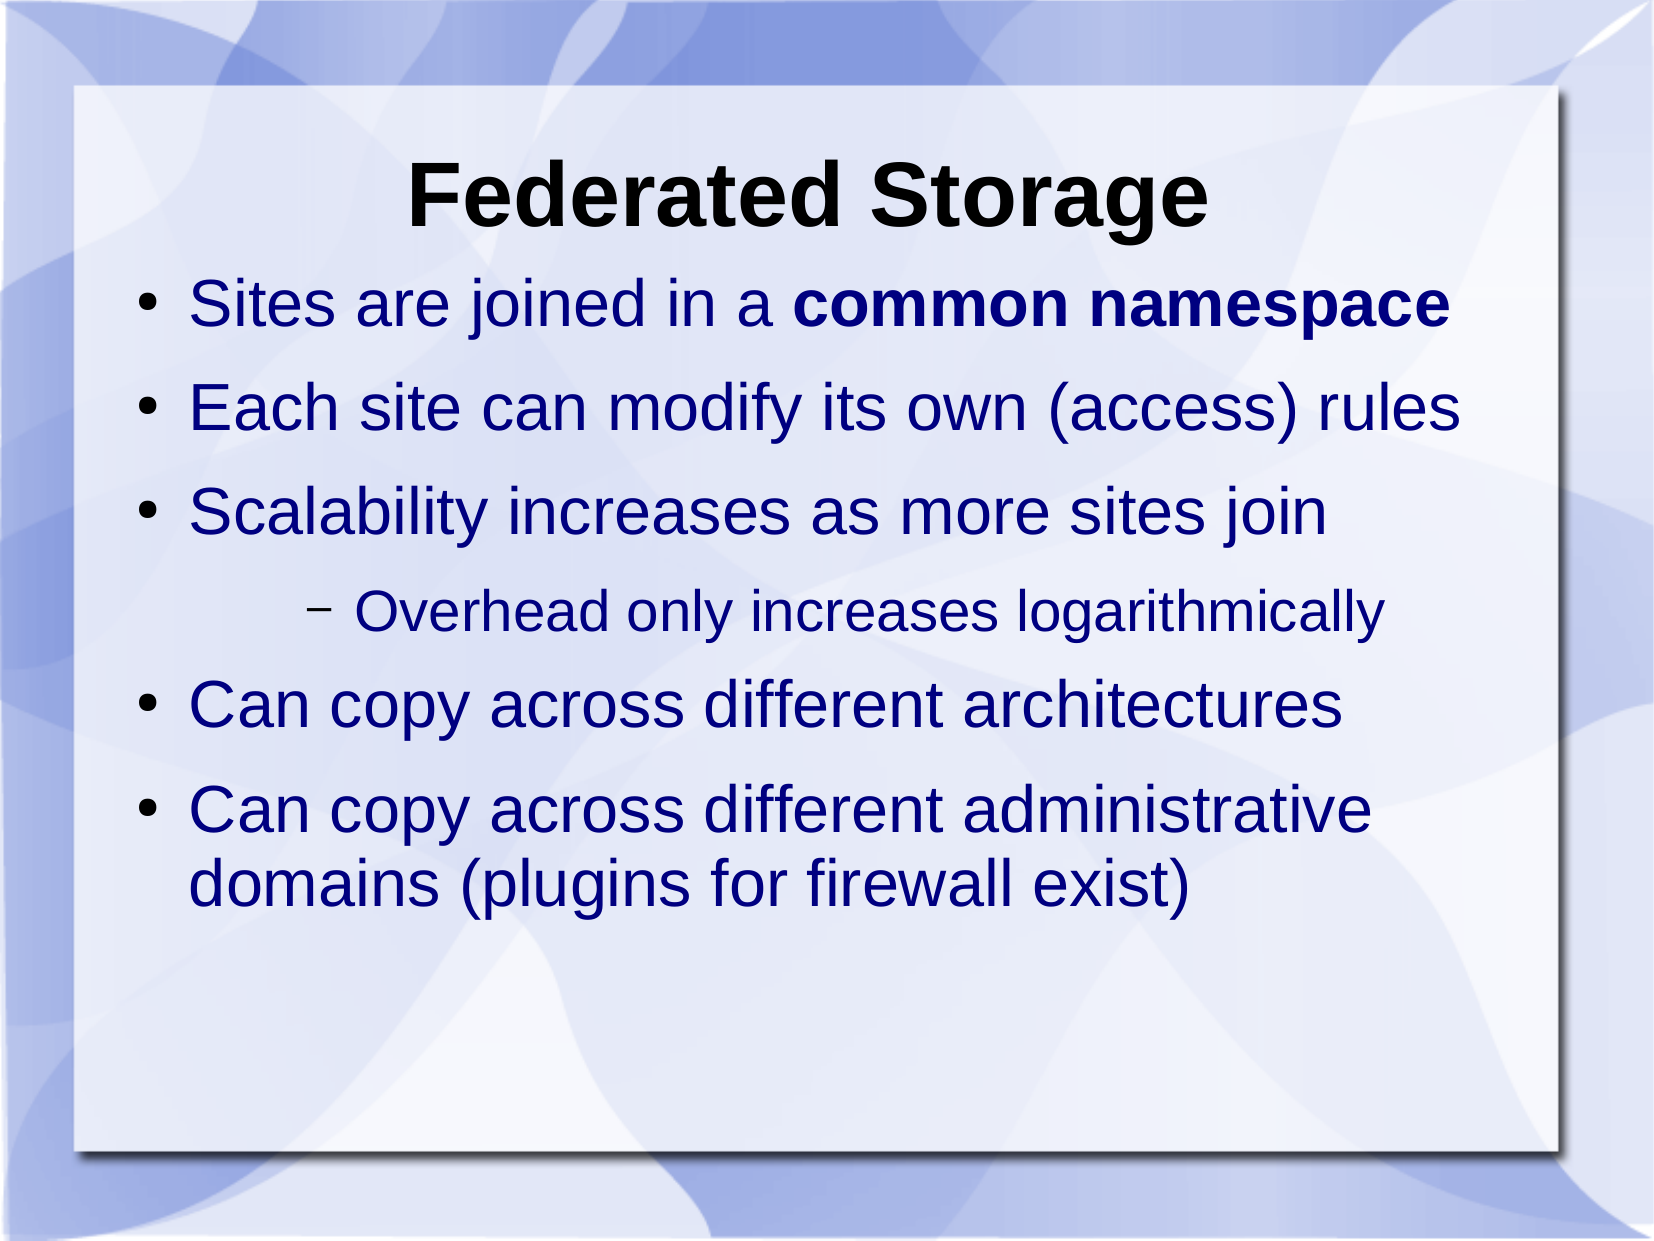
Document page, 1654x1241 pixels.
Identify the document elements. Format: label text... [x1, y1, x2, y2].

picture [0, 0, 1654, 1241]
title Federated Storage [82, 98, 1536, 291]
list Sites are joined in a common namespace Each site can modify its own (access) rules Scalability increases as more sites join Overhead only increases logarithmically Can copy across different architectures Can copy across different administrative domains (plugins for firewall exist) [118, 265, 1477, 1158]
